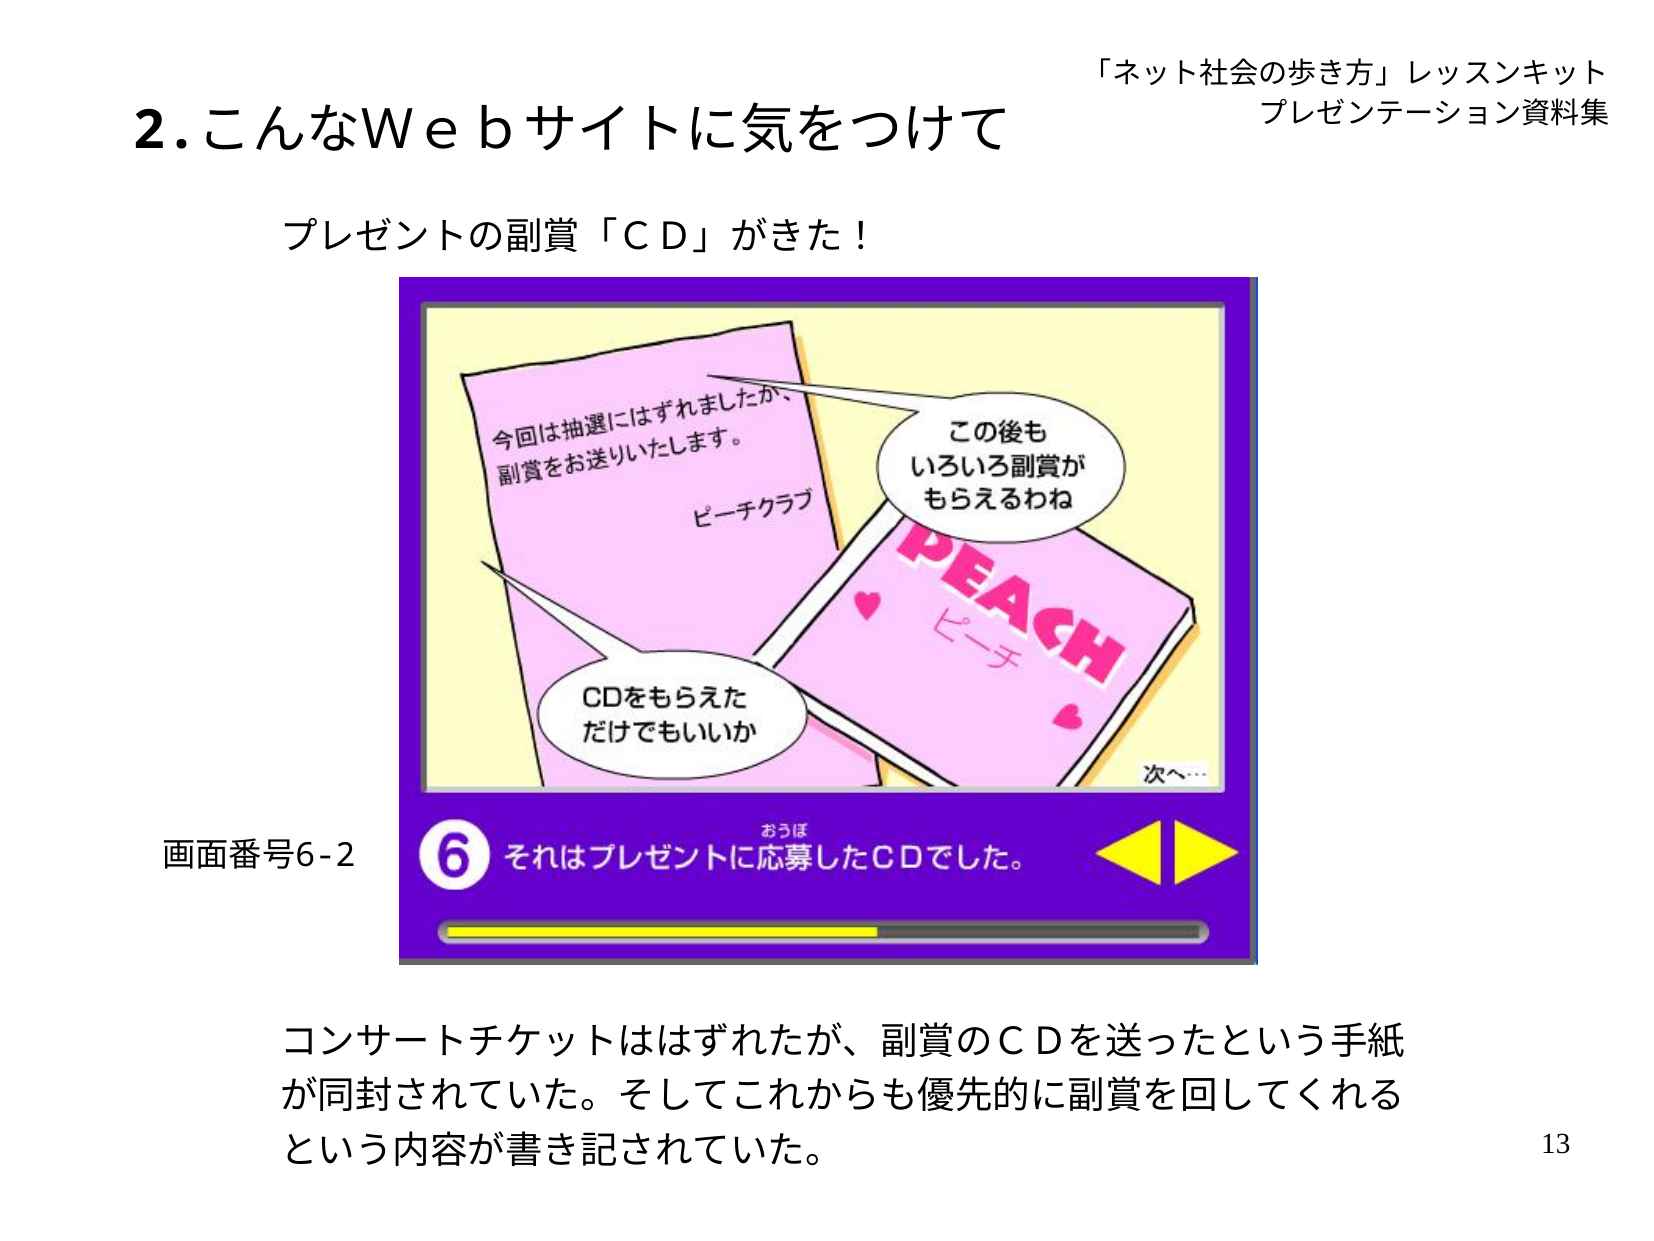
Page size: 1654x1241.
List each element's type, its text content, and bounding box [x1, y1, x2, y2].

text_box コンサートチケットははずれたが、副賞のＣＤを送ったという手紙が同封されていた。そしてこれからも優先的に副賞を回してくれるという内容が書き記されていた。 [265, 1003, 1447, 1182]
picture [399, 277, 1258, 965]
text_box 「ネット社会の歩き方」レッスンキット プレゼンテーション資料集 [1062, 44, 1625, 139]
text_box 2.こんなＷｅｂサイトに気をつけて [118, 88, 1093, 169]
text_box 画面番号6-2 [147, 826, 384, 882]
text_box プレゼントの副賞「ＣＤ」がきた！ [265, 206, 1211, 267]
